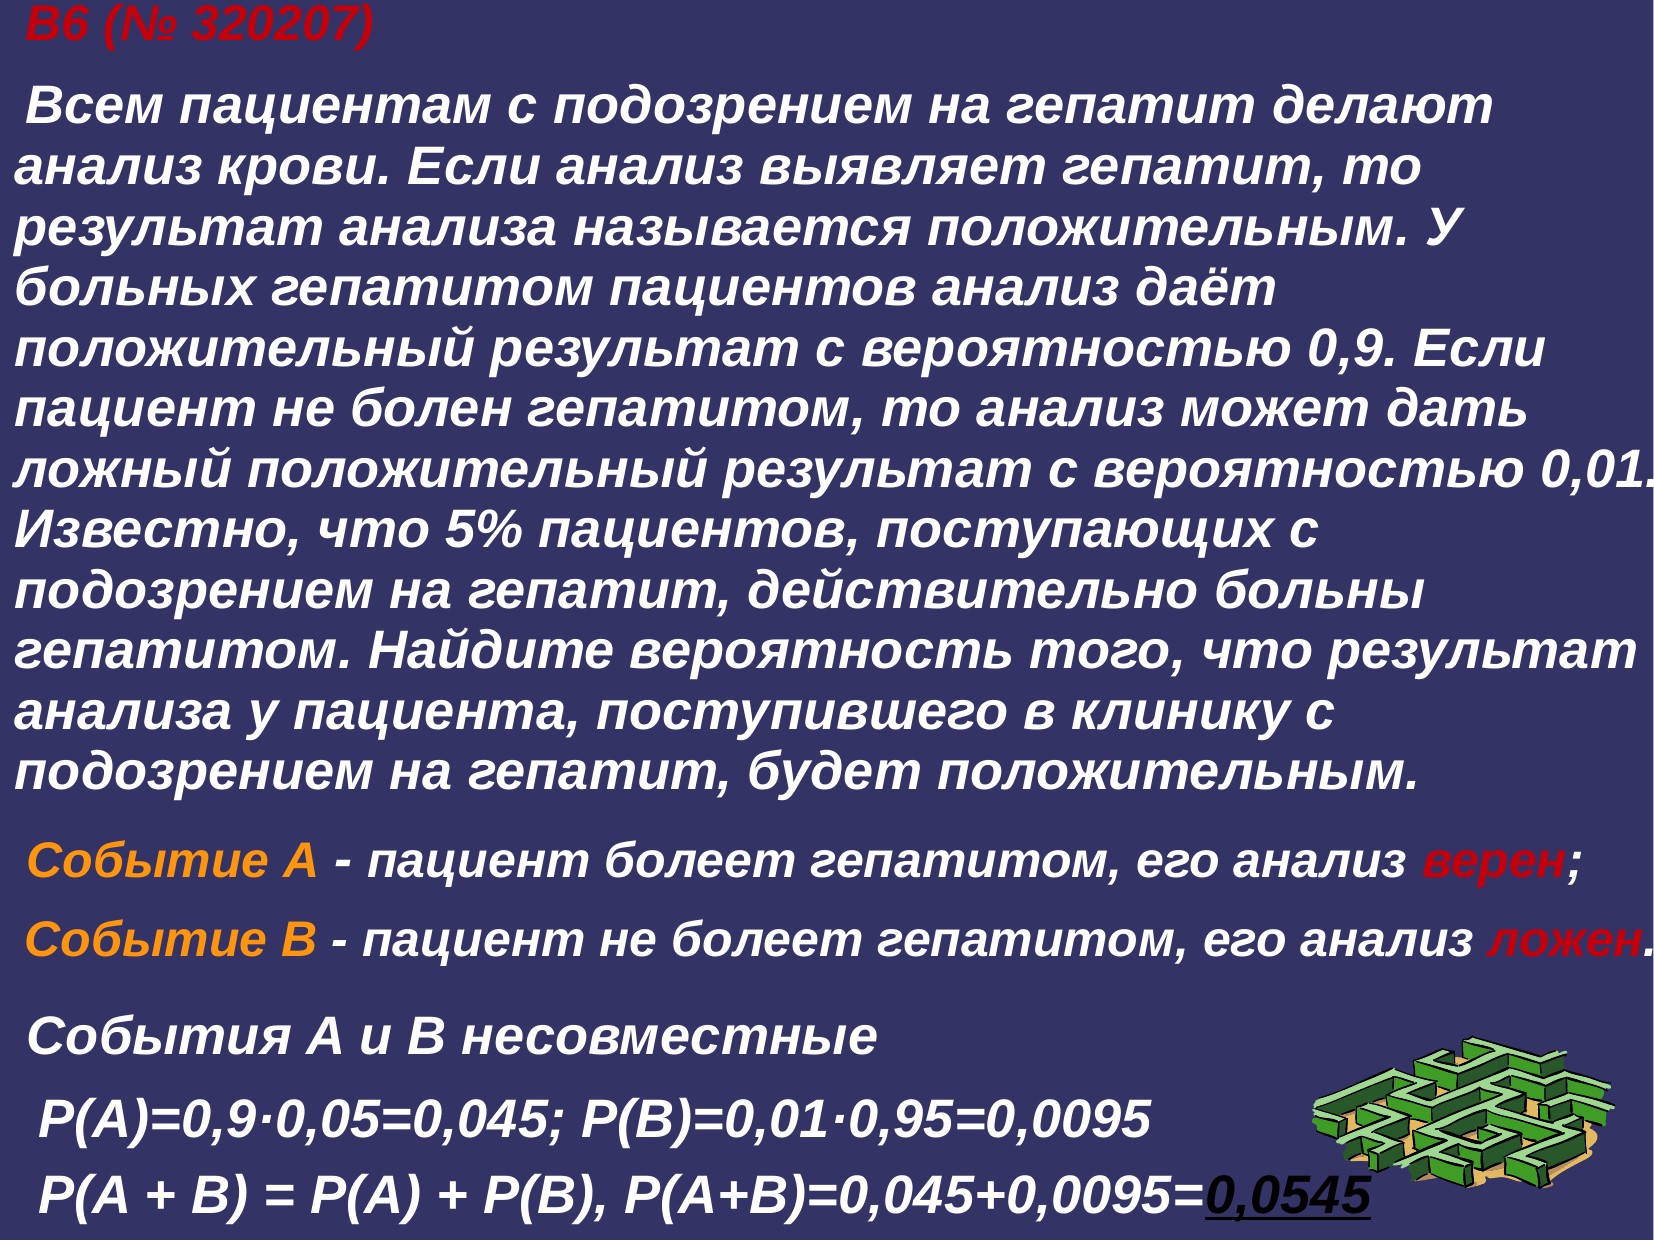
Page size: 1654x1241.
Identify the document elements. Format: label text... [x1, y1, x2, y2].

text_box События A и В несовместные [11, 997, 1205, 1075]
text_box Событие B - пациент не болеет гепатитом, его анализ ложен. [9, 903, 1654, 976]
text_box B6 (№ 320207) [11, 0, 564, 60]
text_box Р(А)=0,9·0,05=0,045; Р(В)=0,01·0,95=0,0095 [23, 1080, 1217, 1157]
text_box Событие А - пациент болеет гепатитом, его анализ верен; [11, 820, 1654, 898]
text_box Всем пациентам с подозрением на гепатит делают анализ крови. Если анализ выявляет гепатит, то результат анализа называется положительным. У больных гепатитом пациентов анализ даёт положительный результат с вероятностью 0,9. Если пациент не болен гепатитом, то анализ может дать ложный положительный результат с вероятностью 0,01. Известно, что 5% пациентов, поступающих с подозрением на гепатит, действительно больны гепатитом. Найдите вероятность того, что результат анализа у пациента, поступившего в клинику с подозрением на гепатит, будет положительным. [0, 67, 1654, 821]
text_box P(A + B) = P(A) + P(B), Р(А+В)=0,045+0,0095=0,0545 [23, 1157, 1630, 1234]
